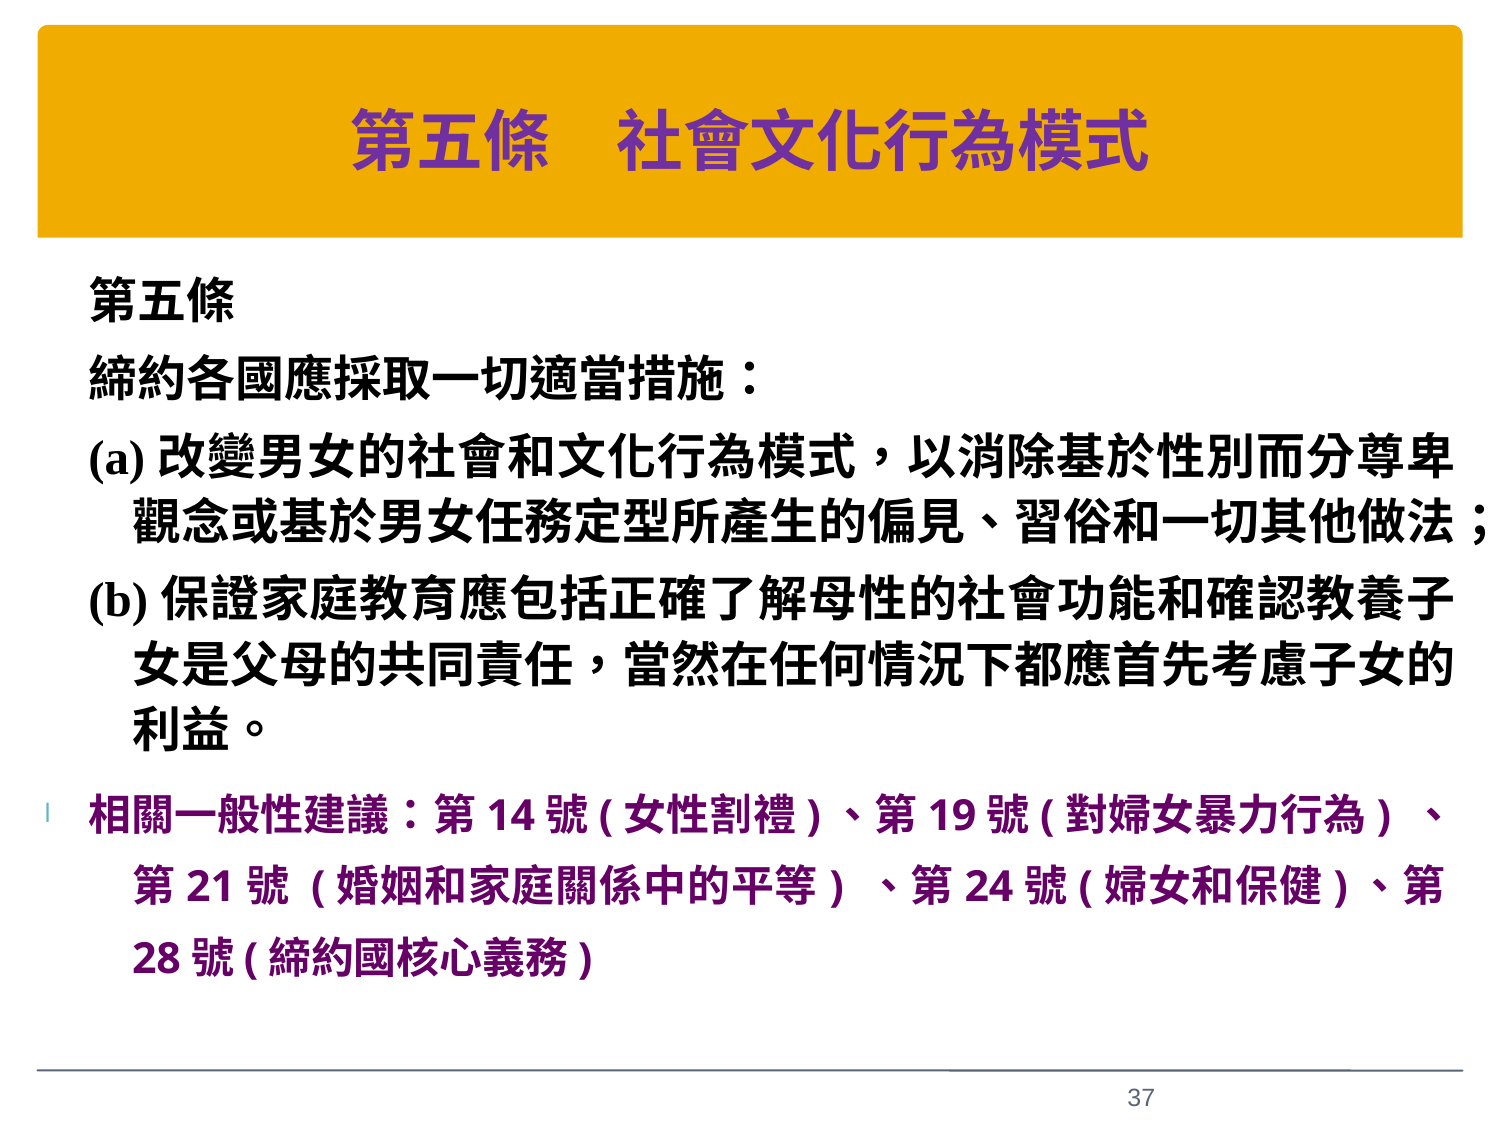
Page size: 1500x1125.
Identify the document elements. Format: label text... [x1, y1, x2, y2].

title 第五條 社會文化行為模式 [50, 45, 1451, 233]
list 第五條 締約各國應採取一切適當措施： (a)改變男女的社會和文化行為模式，以消除基於性別而分尊卑觀念或基於男女任務定型所產生的偏見、習俗和一切其他做法； (b)保證家庭教育應包括正確了解母性的社會功能和確認教養子女是父母的共同責任，當然在任何情況下都應首先考慮子女的利益。 相關一般性建議：第14號(女性割禮)、第19號(對婦女暴力行為) 、第21號 (婚姻和家庭關係中的平等) 、第24號(婦女和保健)、第28號(締約國核心義務) [29, 262, 1471, 1051]
text_box 37 [1112, 1069, 1463, 1123]
